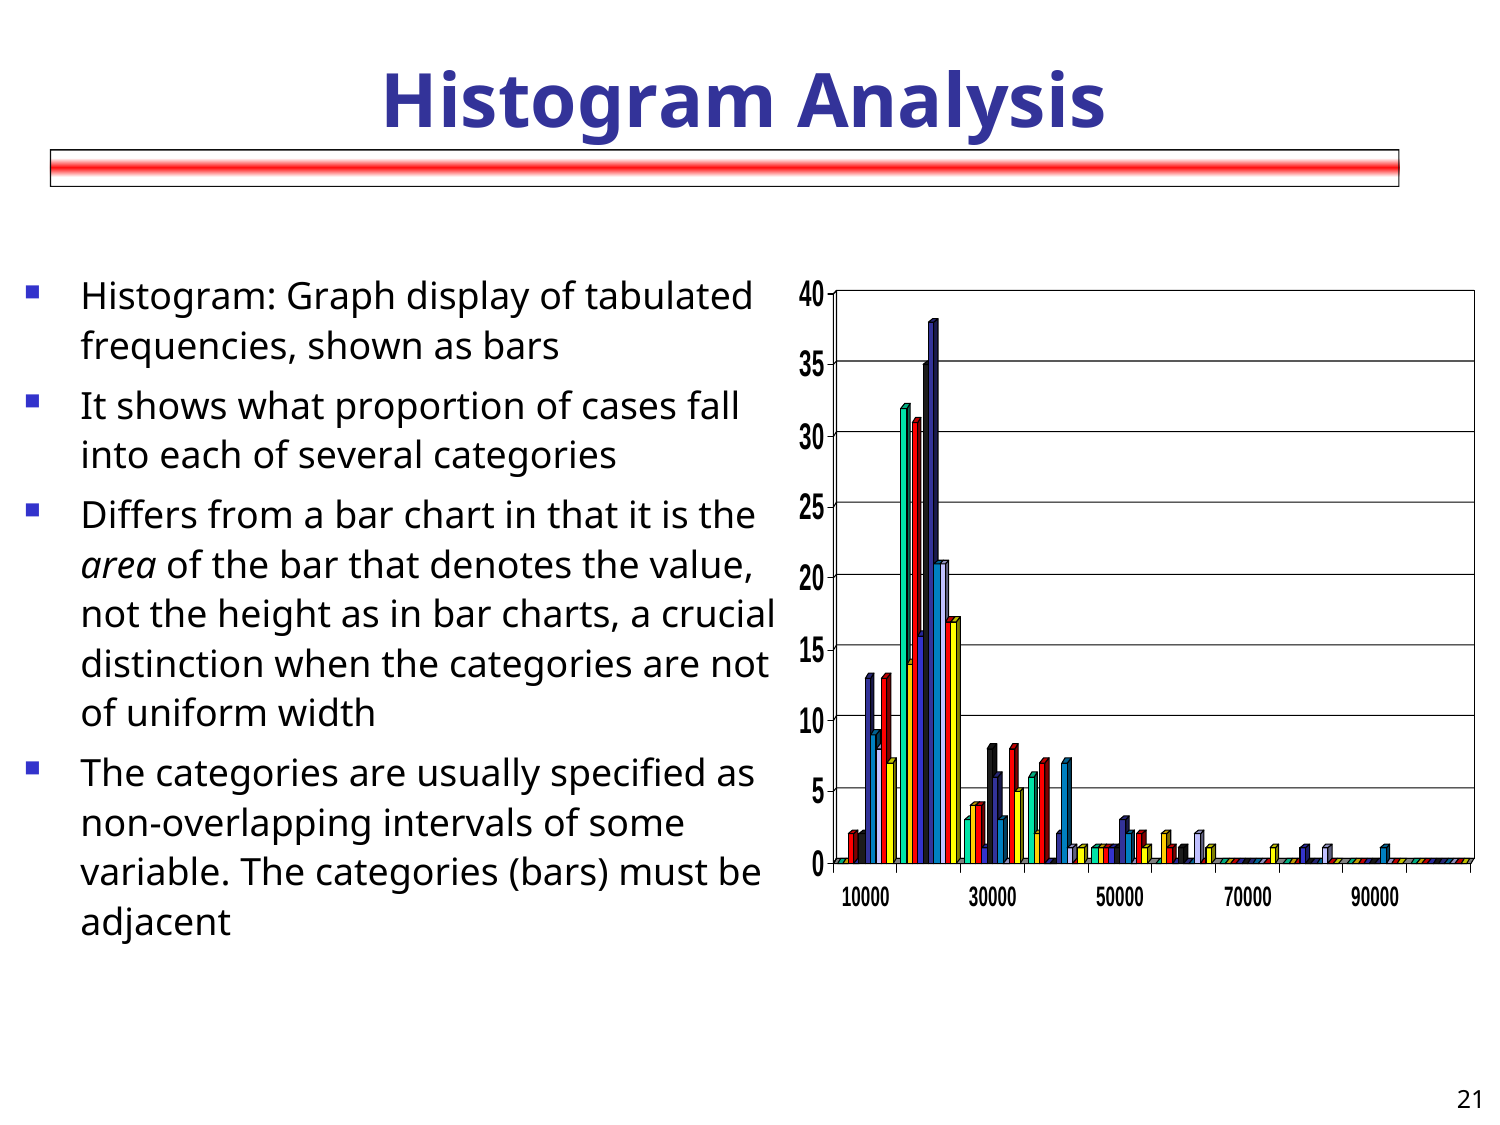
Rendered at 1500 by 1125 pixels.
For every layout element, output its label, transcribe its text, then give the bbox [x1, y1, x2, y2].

text_box [750, 237, 1500, 951]
text_box <number> [1187, 1062, 1500, 1125]
title Histogram Analysis [24, 44, 1463, 150]
list Histogram: Graph display of tabulated frequencies, shown as bars It shows what proportion of cases fall into each of several categories Differs from a bar chart in that it is the area of the bar that denotes the value, not the height as in bar charts, a crucial distinction when the categories are not of uniform width The categories are usually specified as non-overlapping intervals of some variable. The categories (bars) must be adjacent [9, 260, 805, 1111]
